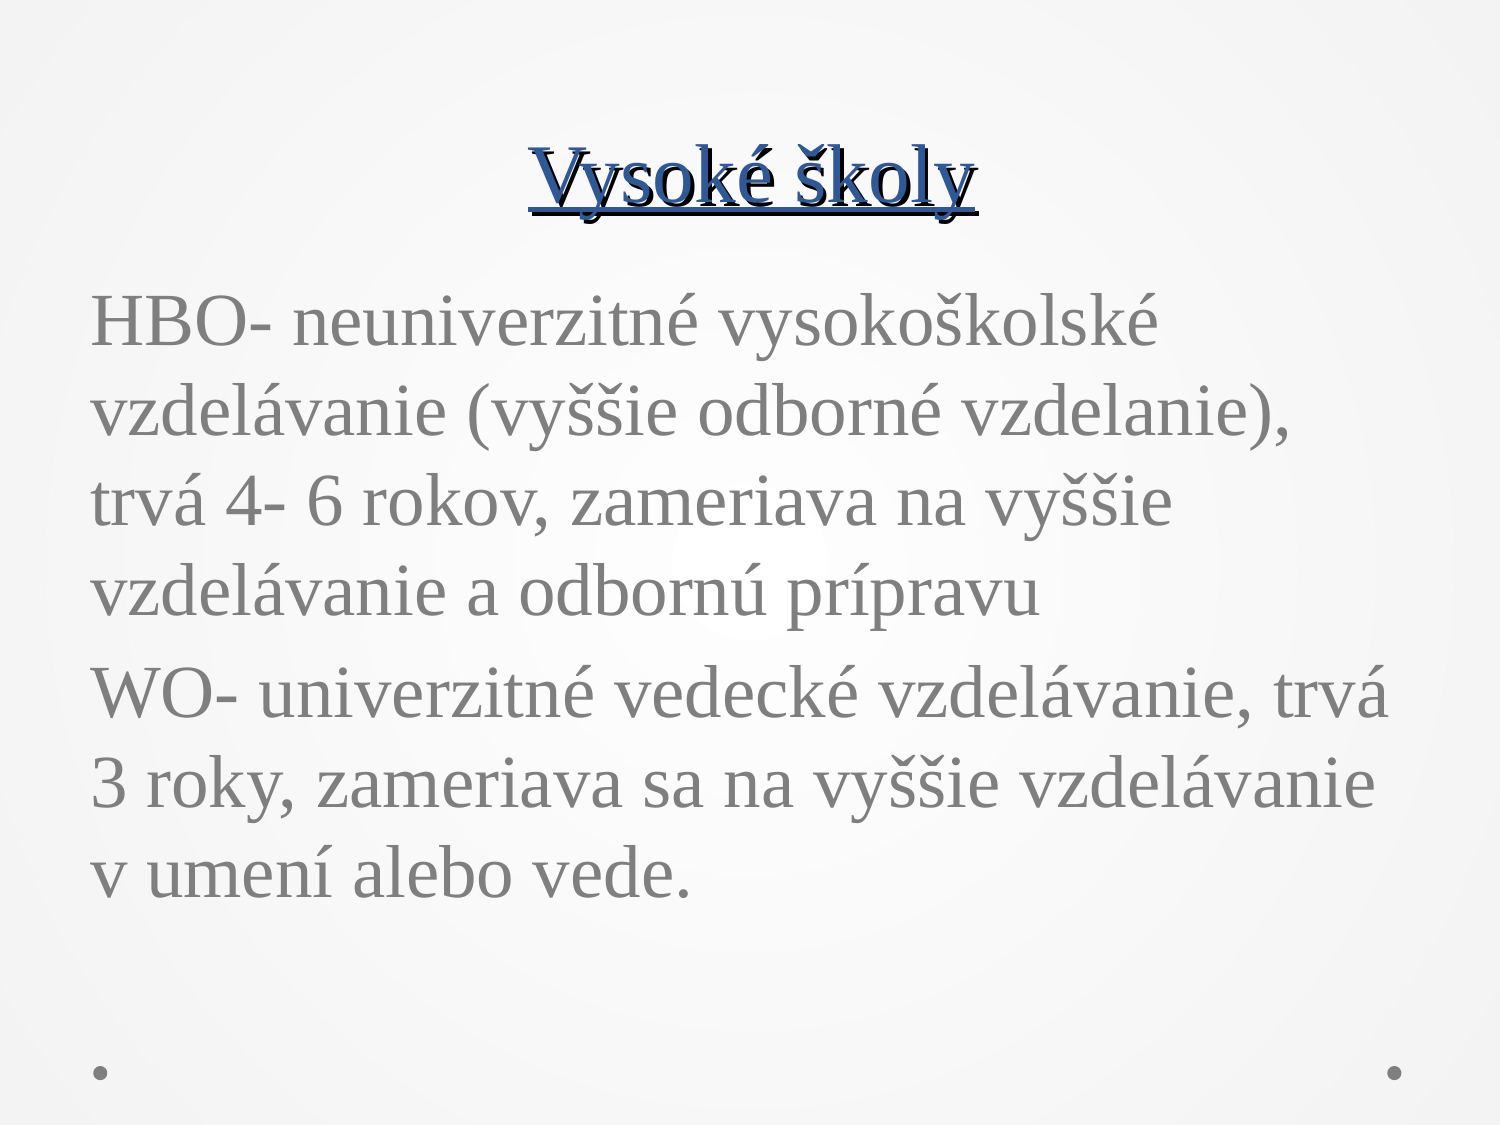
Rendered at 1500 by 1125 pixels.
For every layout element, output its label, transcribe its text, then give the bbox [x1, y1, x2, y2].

list HBO- neuniverzitné vysokoškolské vzdelávanie (vyššie odborné vzdelanie), trvá 4- 6 rokov, zameriava na vyššie vzdelávanie a odbornú prípravu WO- univerzitné vedecké vzdelávanie, trvá 3 roky, zameriava sa na vyššie vzdelávanie v umení alebo vede. [75, 262, 1426, 1005]
title Vysoké školy [76, 90, 1427, 228]
